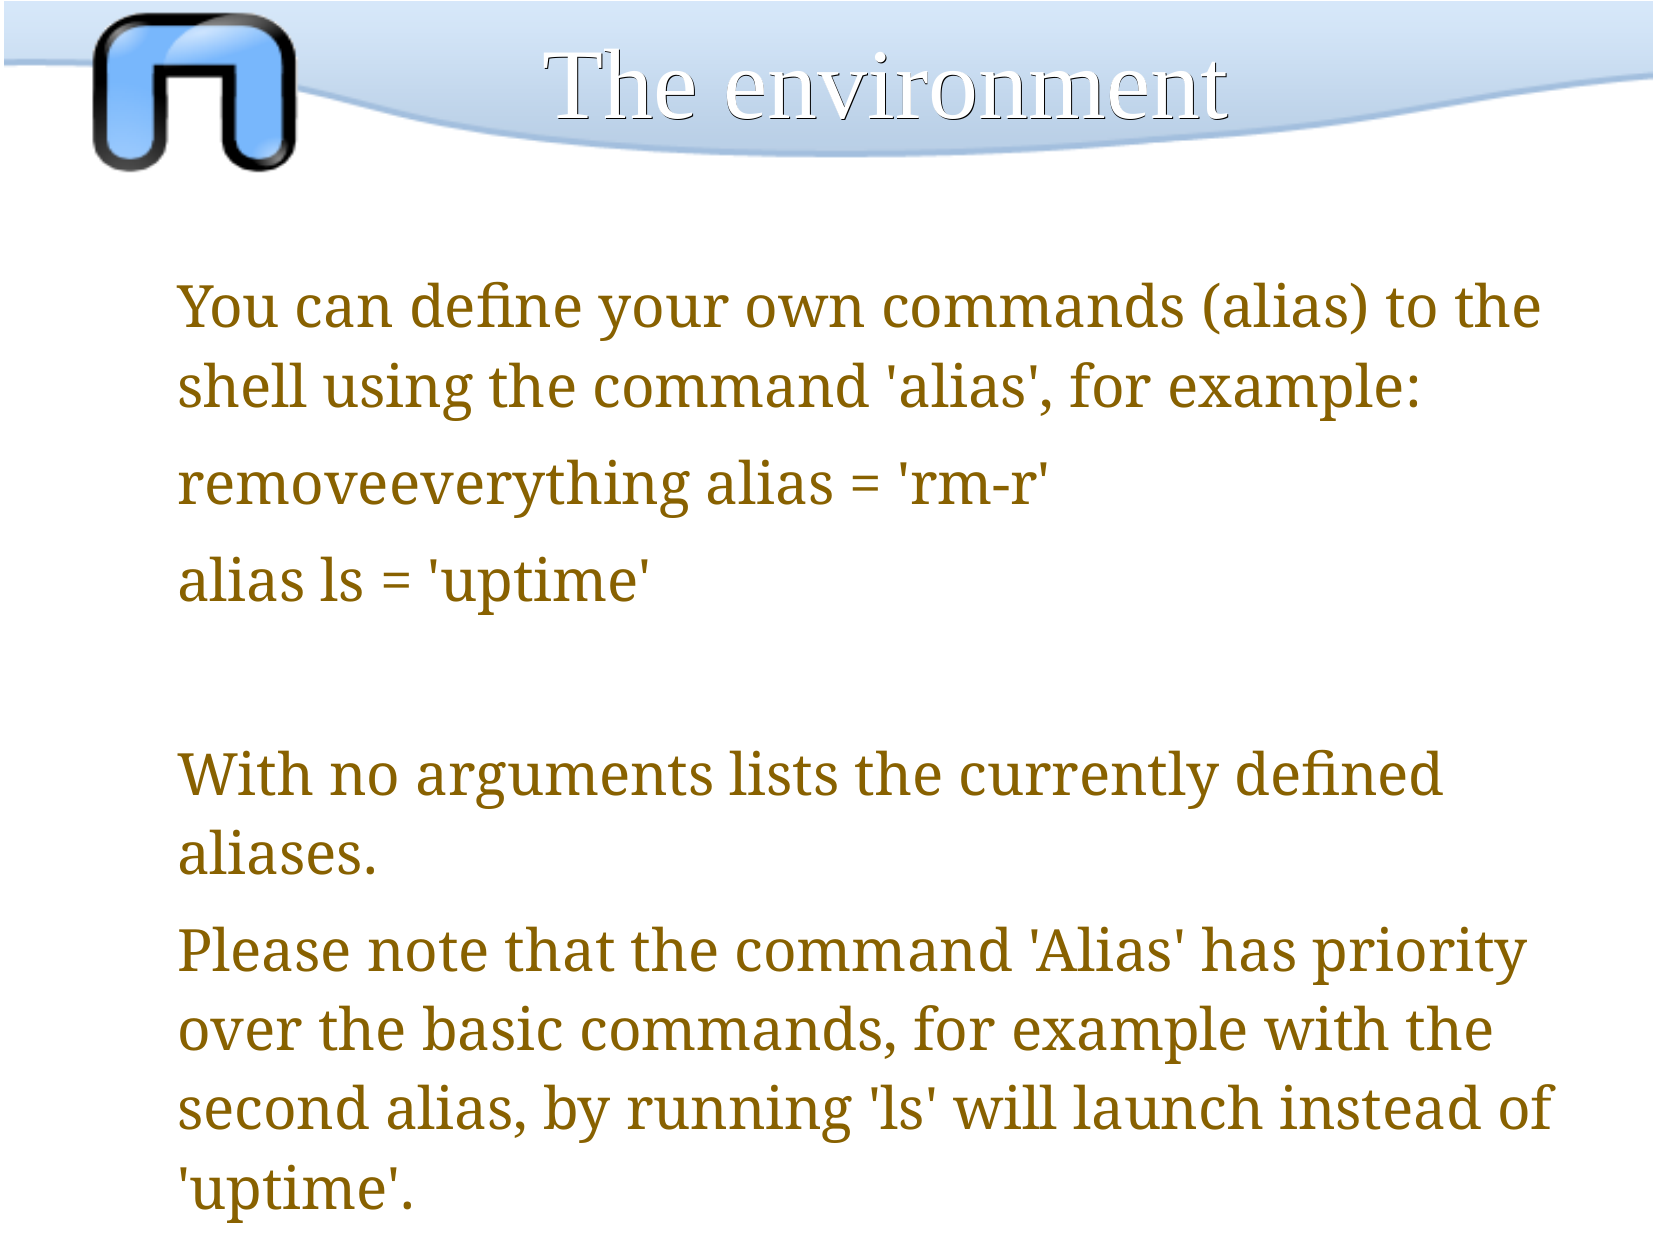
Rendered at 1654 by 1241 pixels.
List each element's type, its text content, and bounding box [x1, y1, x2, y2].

picture [0, 0, 1654, 1241]
text_box The environment [531, 29, 1241, 266]
list You can define your own commands (alias) to the shell using the command 'alias', for example: removeeverything alias = 'rm-r' alias ls = 'uptime' With no arguments lists the currently defined aliases. Please note that the command 'Alias​​' has priority over the basic commands, for example with the second alias, by running 'ls' will launch instead of 'uptime'. [177, 265, 1595, 1152]
